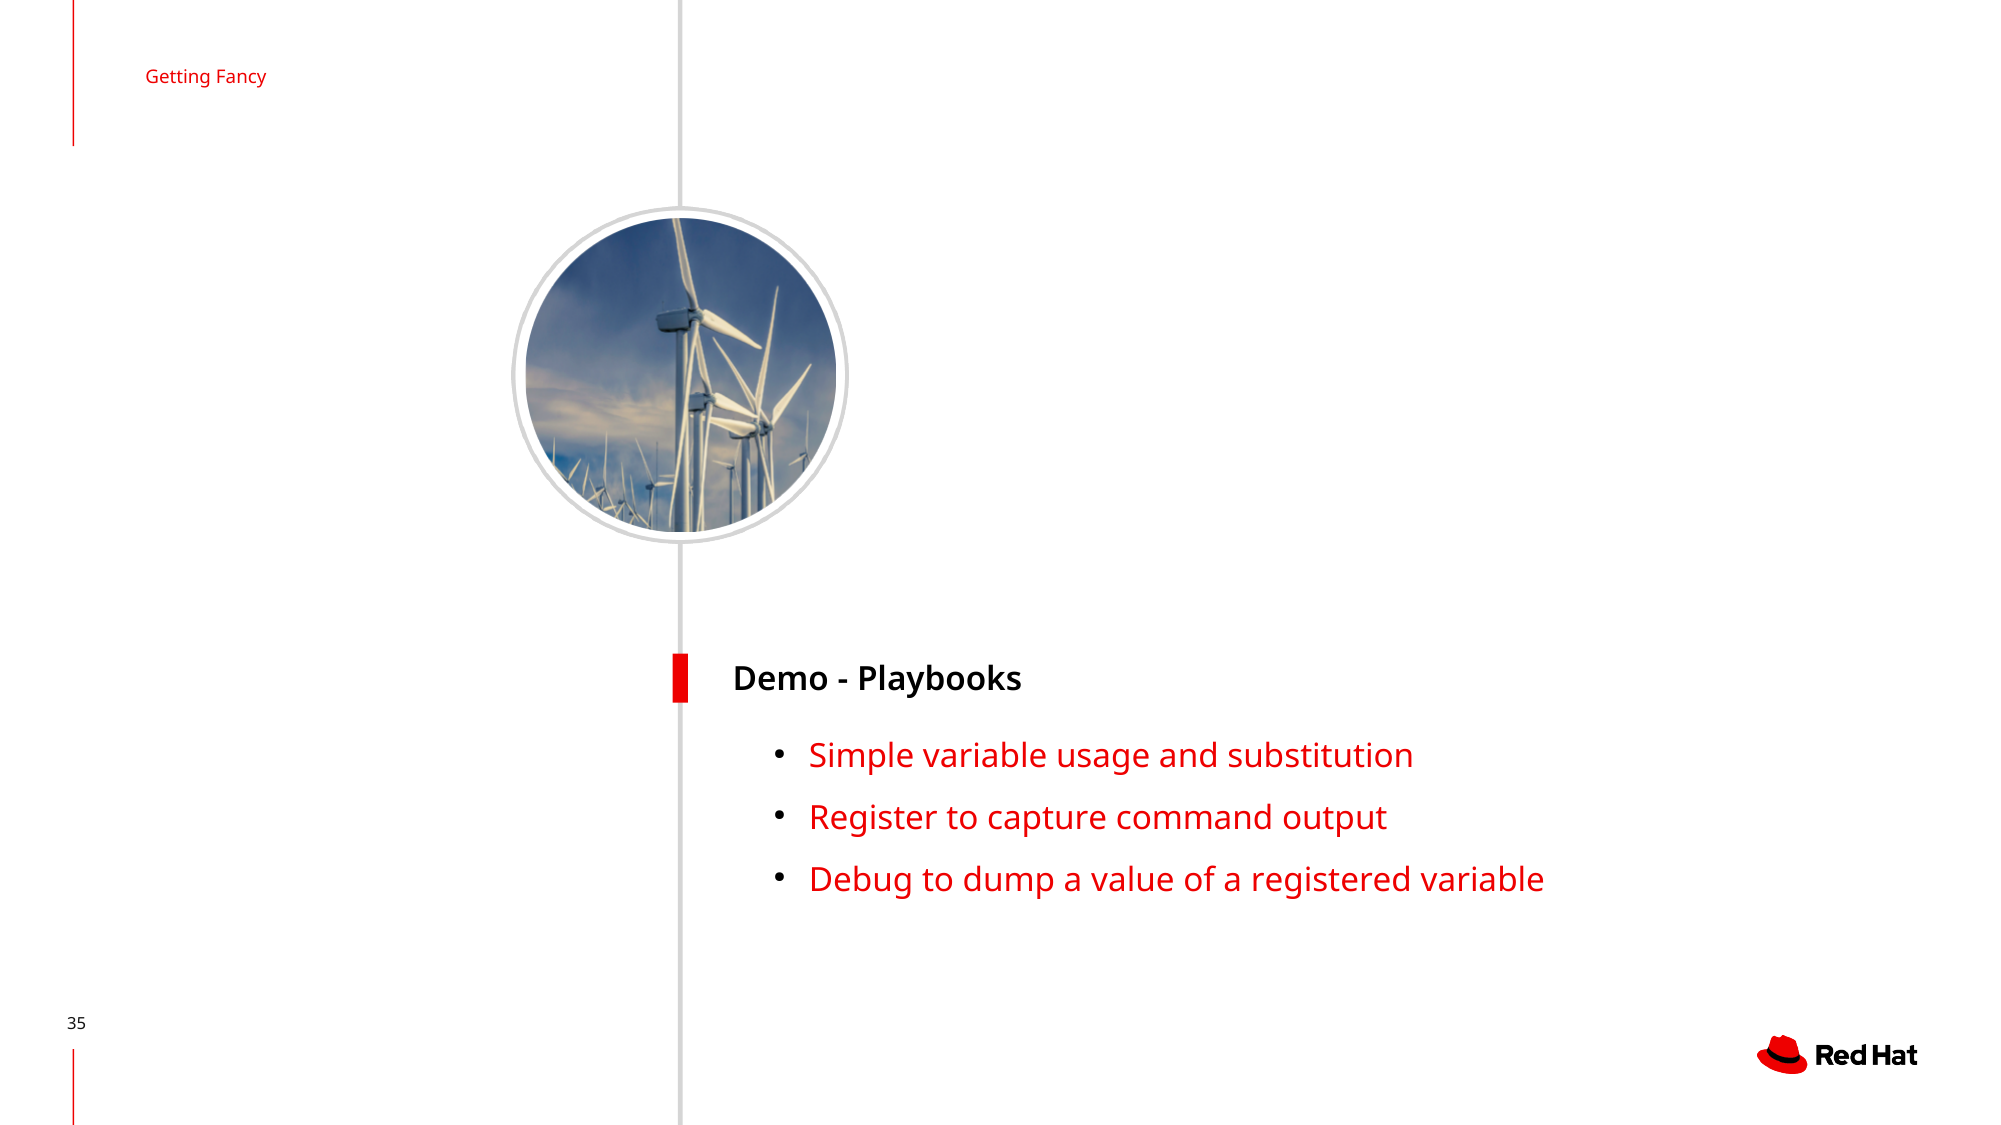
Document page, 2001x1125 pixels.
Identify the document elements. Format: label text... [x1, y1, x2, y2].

title Demo - Playbooks [732, 604, 1478, 697]
subtitle Getting Fancy [73, 9, 918, 143]
text_box Simple variable usage and substitution Register to capture command output Debug to dump a value of a registered variable [773, 712, 1560, 951]
picture [1757, 1035, 1918, 1074]
text_box [672, 653, 688, 703]
picture [511, 206, 849, 545]
